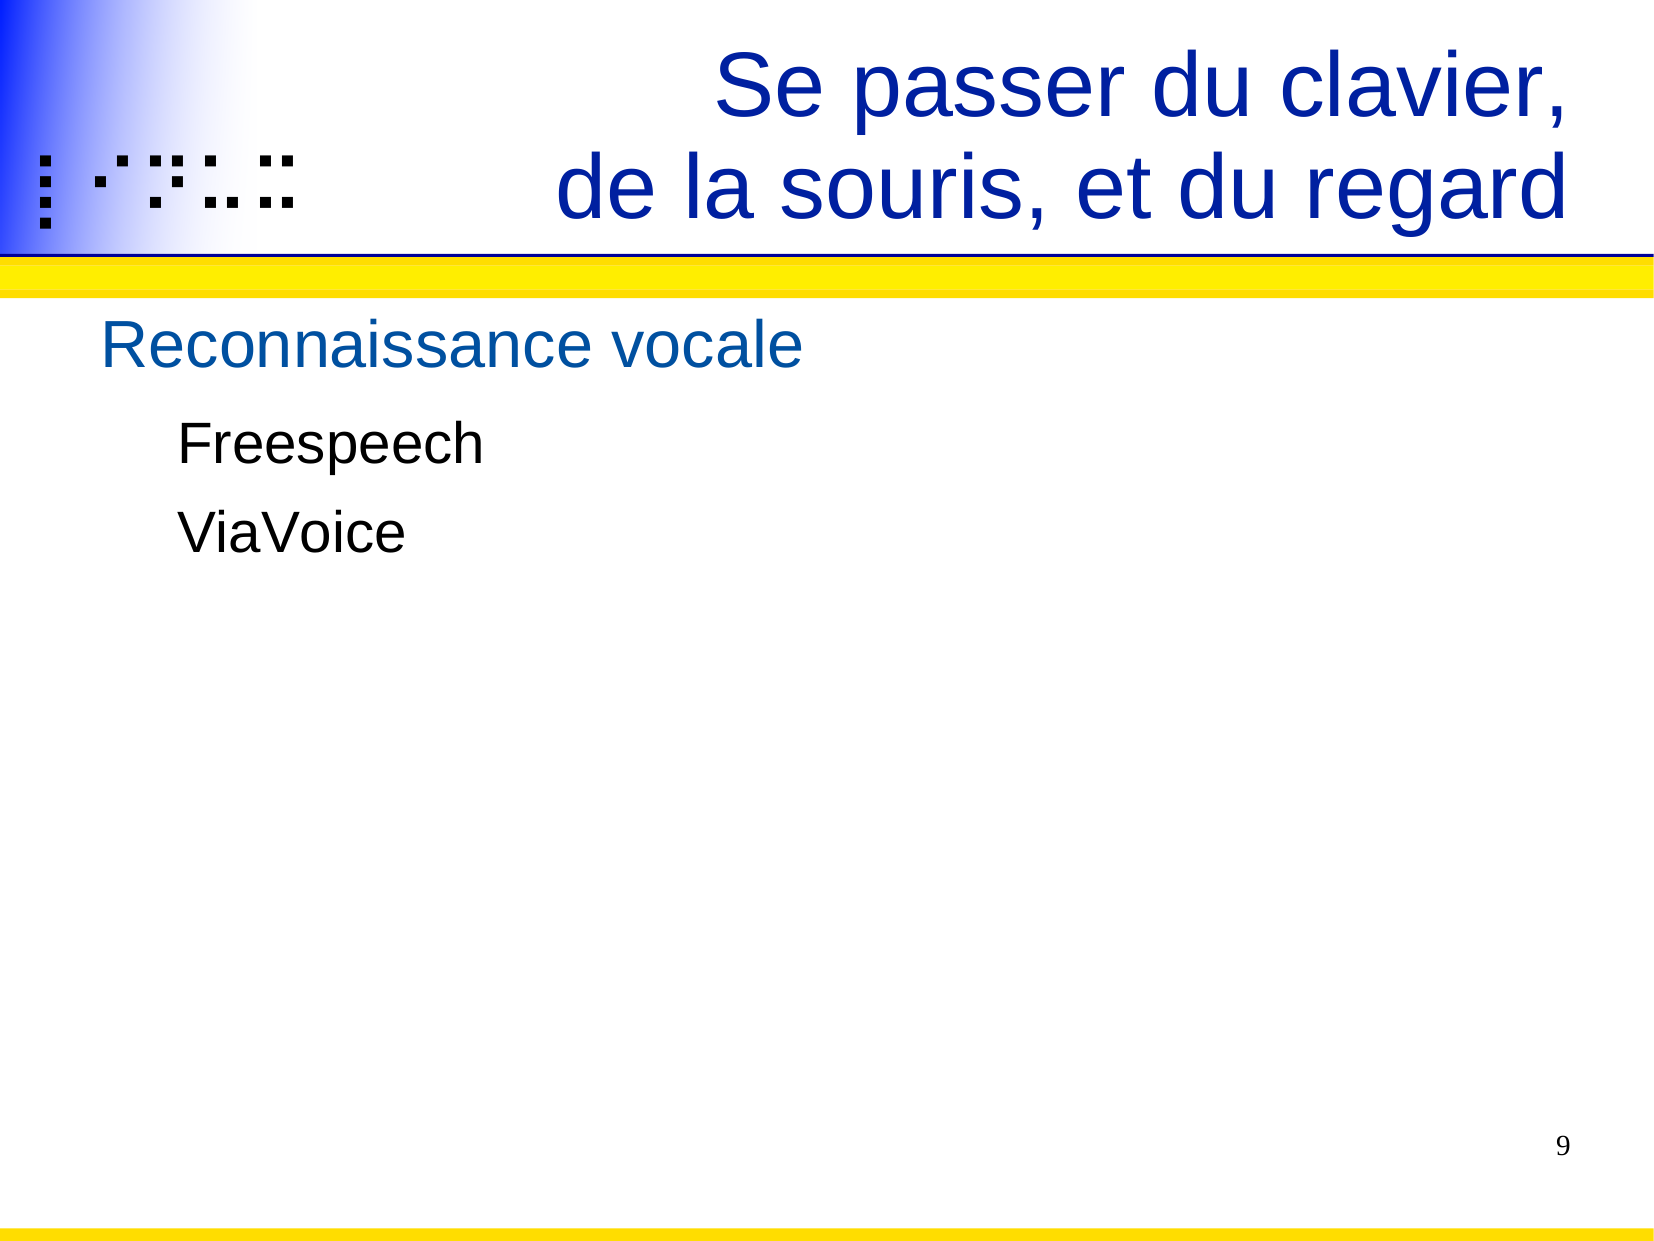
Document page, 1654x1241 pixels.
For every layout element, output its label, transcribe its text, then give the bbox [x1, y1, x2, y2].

title Se passer du clavier, de la souris, et du regard [372, 33, 1571, 239]
list Reconnaissance vocale Freespeech ViaVoice [82, 307, 1571, 1111]
